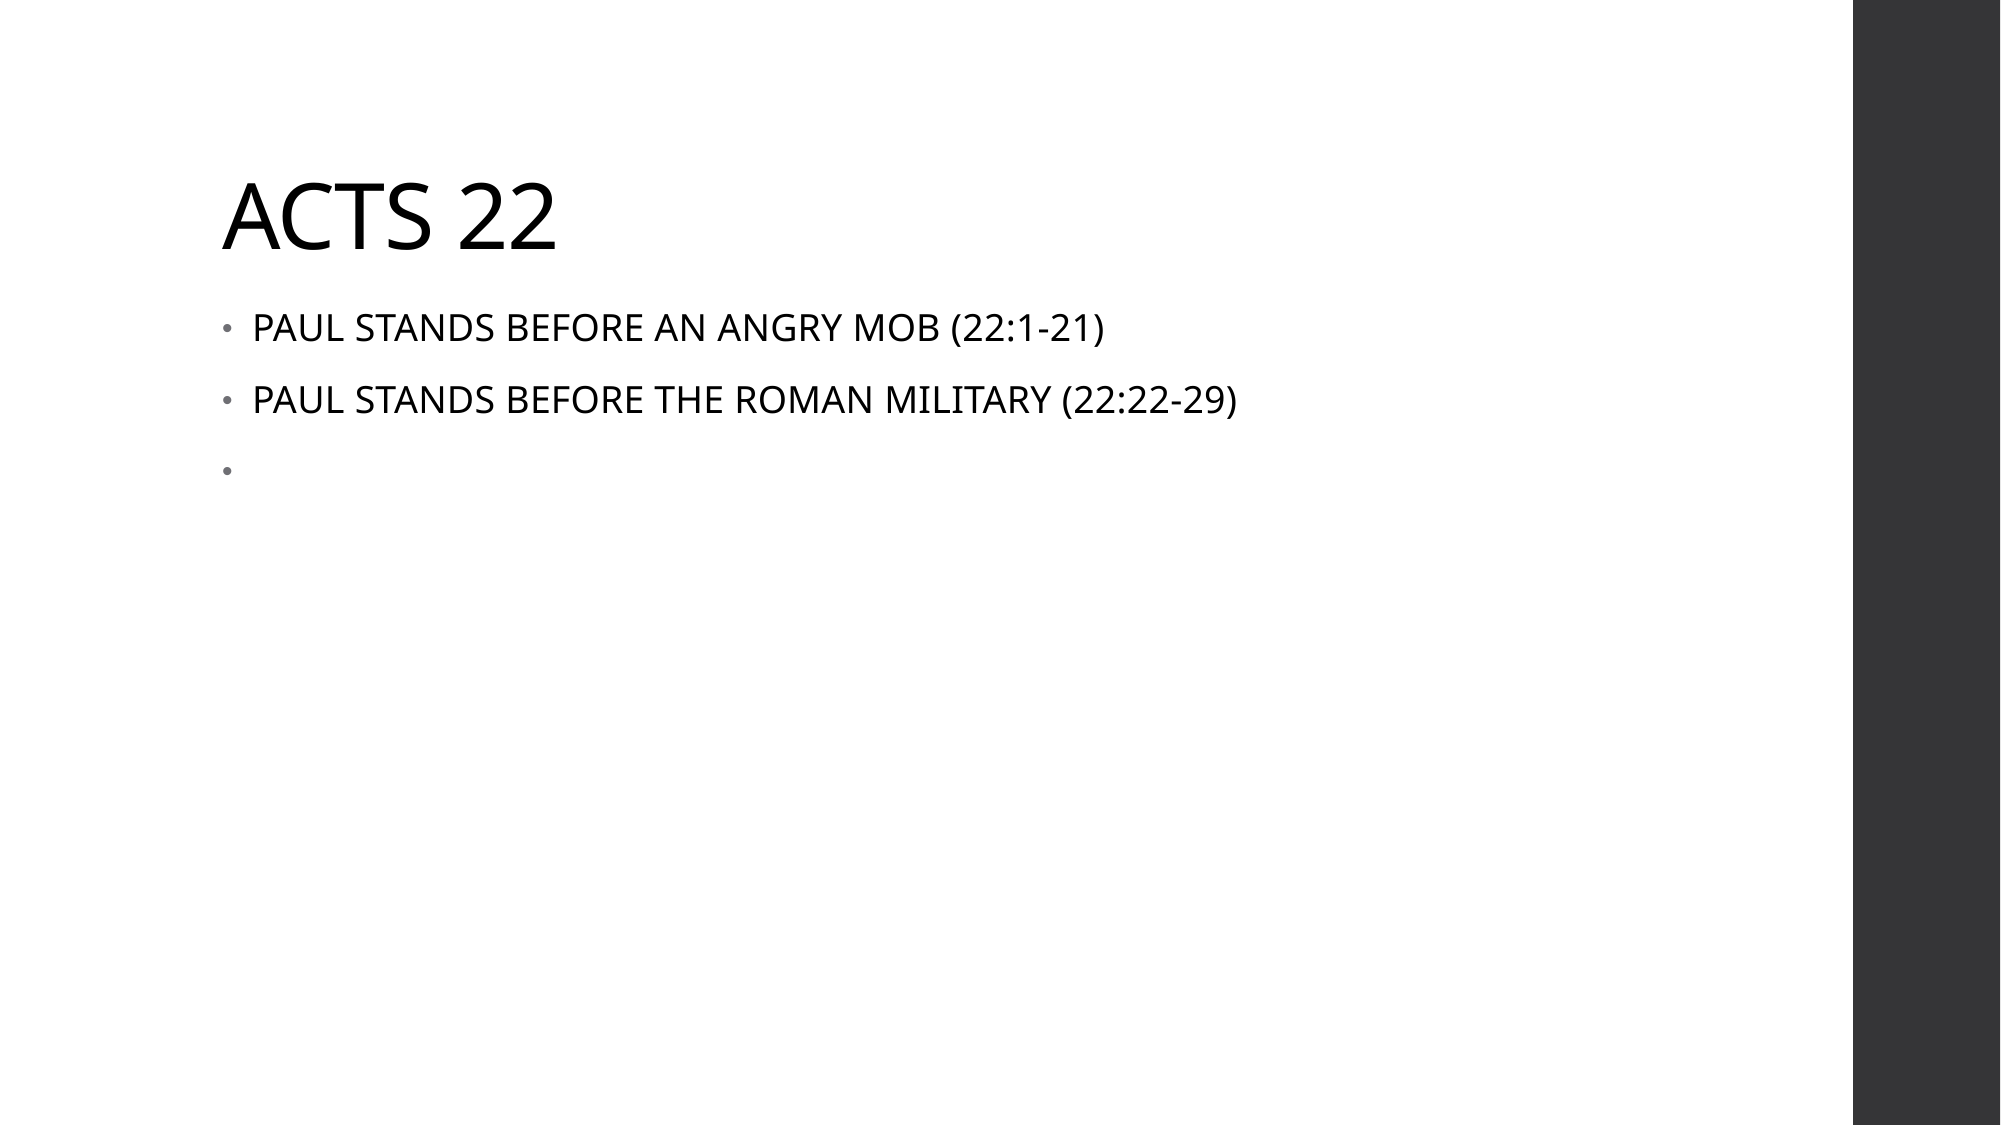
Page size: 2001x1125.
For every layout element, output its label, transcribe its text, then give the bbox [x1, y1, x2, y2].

title ACTS 22 [206, 60, 1797, 278]
list PAUL STANDS BEFORE AN ANGRY MOB (22:1-21) PAUL STANDS BEFORE THE ROMAN MILITARY (22:22-29) [206, 299, 1617, 1014]
